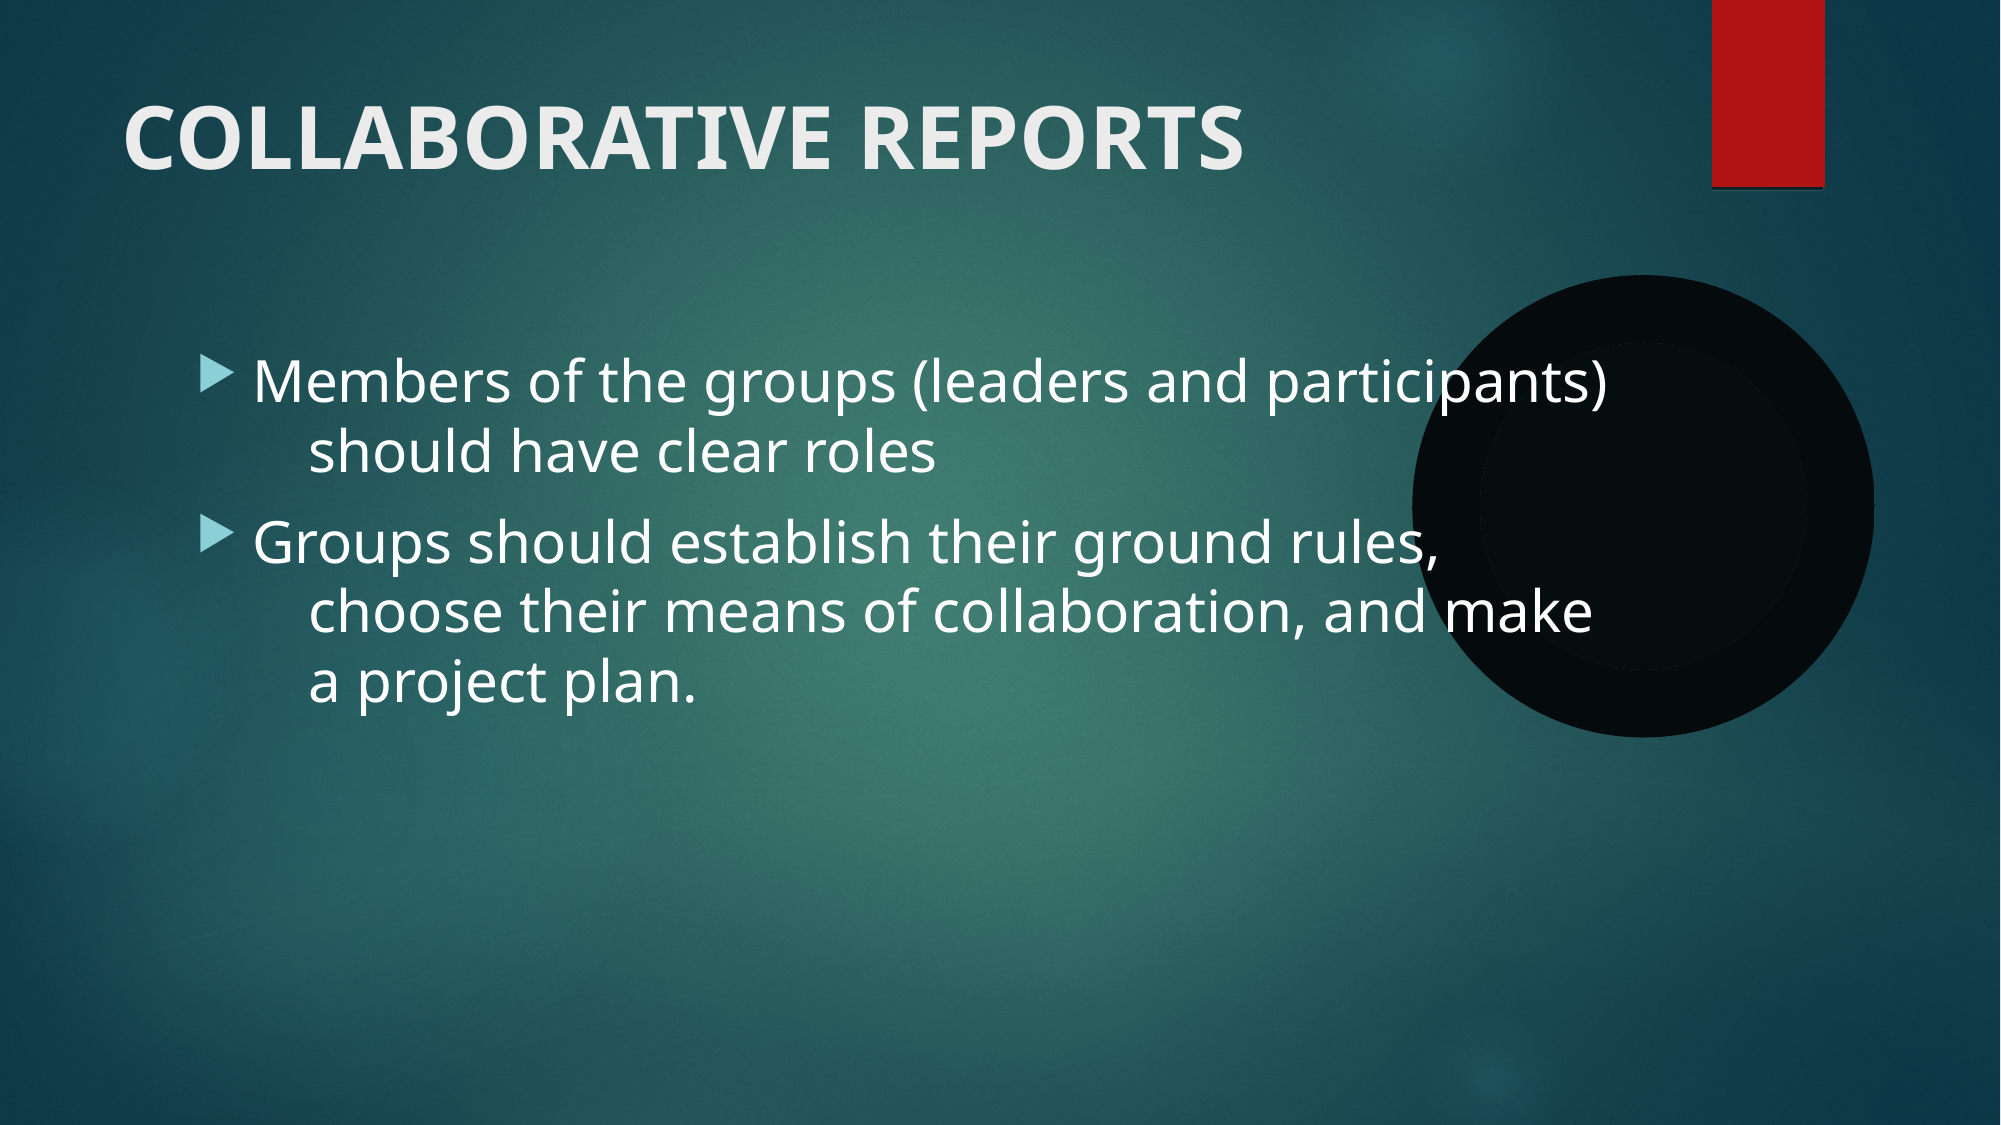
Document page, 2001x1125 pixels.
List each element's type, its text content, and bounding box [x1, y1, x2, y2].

list Members of the groups (leaders and participants) should have clear roles Groups should establish their ground rules, choose their means of collaboration, and make a project plan. [181, 336, 1649, 1026]
title COLLABORATIVE REPORTS [106, 74, 1649, 305]
